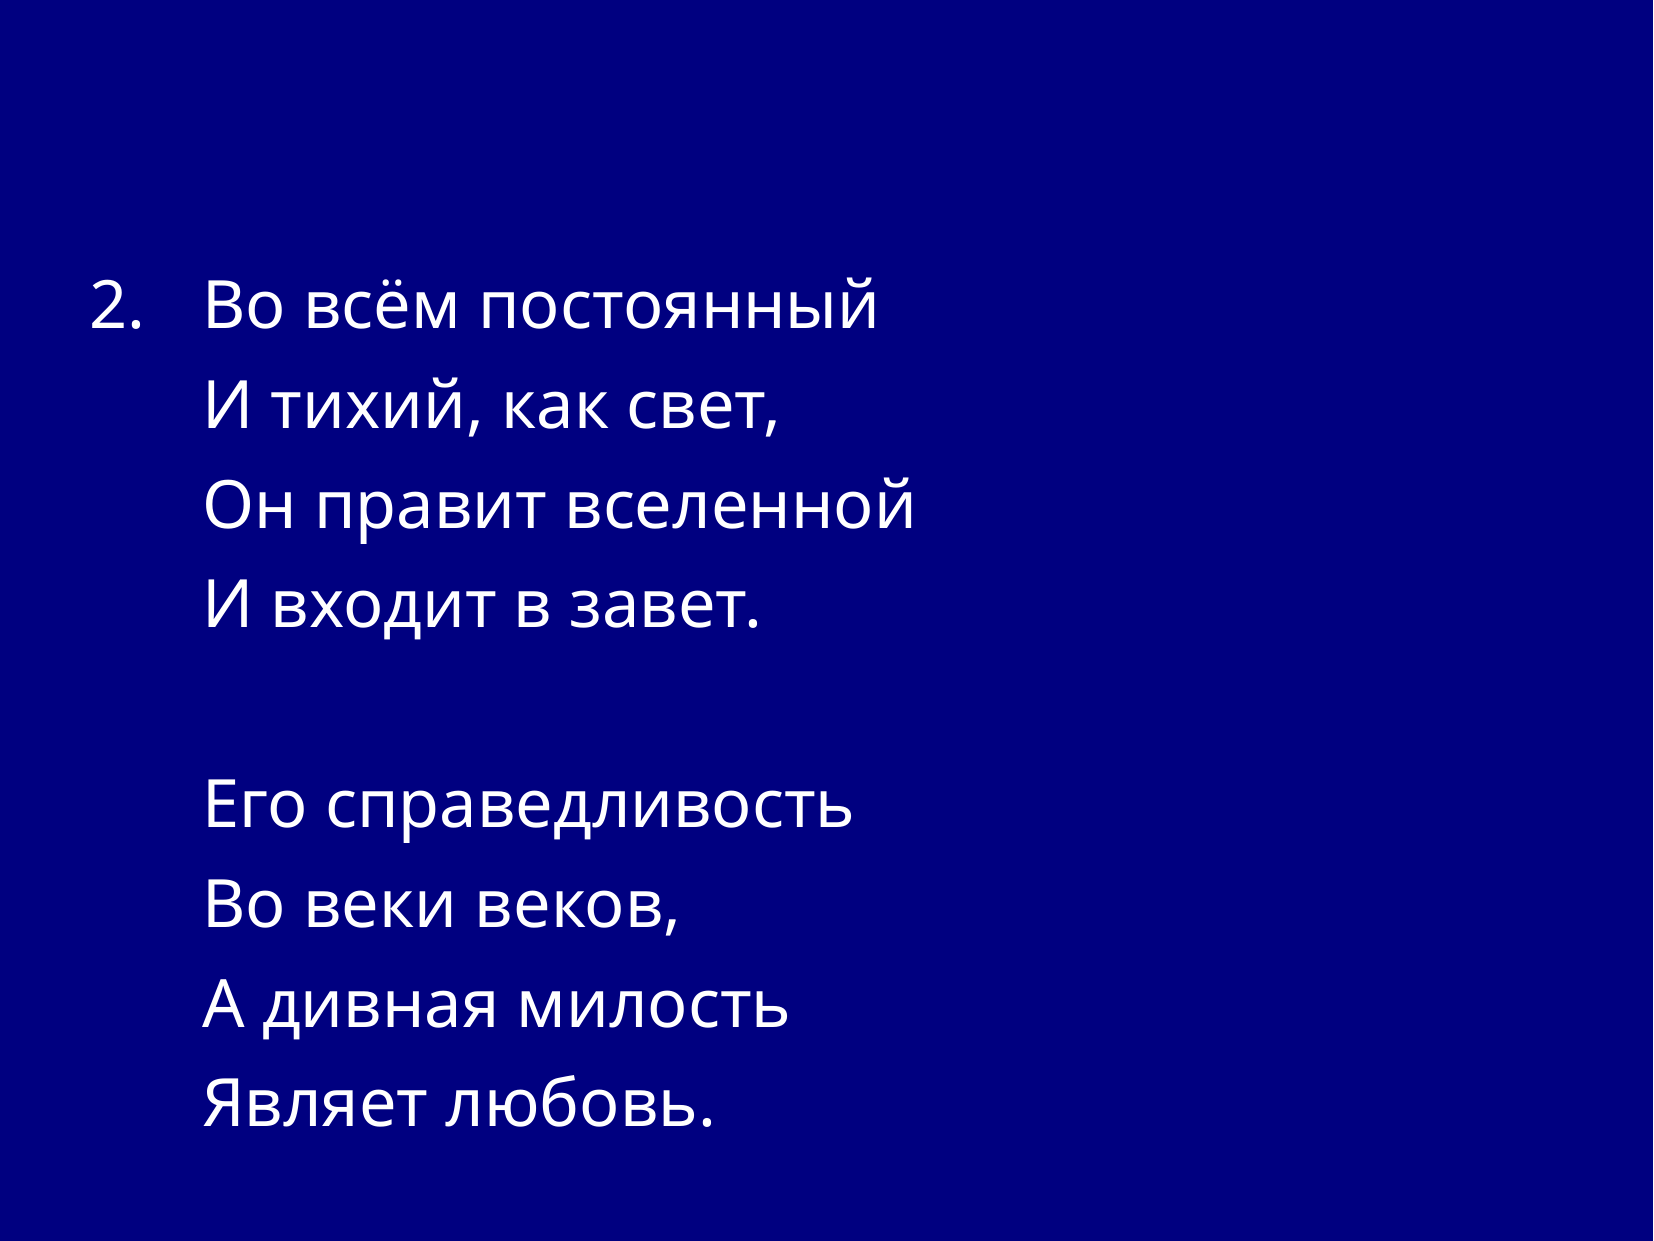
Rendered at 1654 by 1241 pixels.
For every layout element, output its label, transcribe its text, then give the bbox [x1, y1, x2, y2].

text_box 2. Во всём постоянный И тихий, как свет, Он правит вселенной И входит в завет. Его справедливость Во веки веков, А дивная милость Являет любовь. [75, 150, 1576, 1163]
